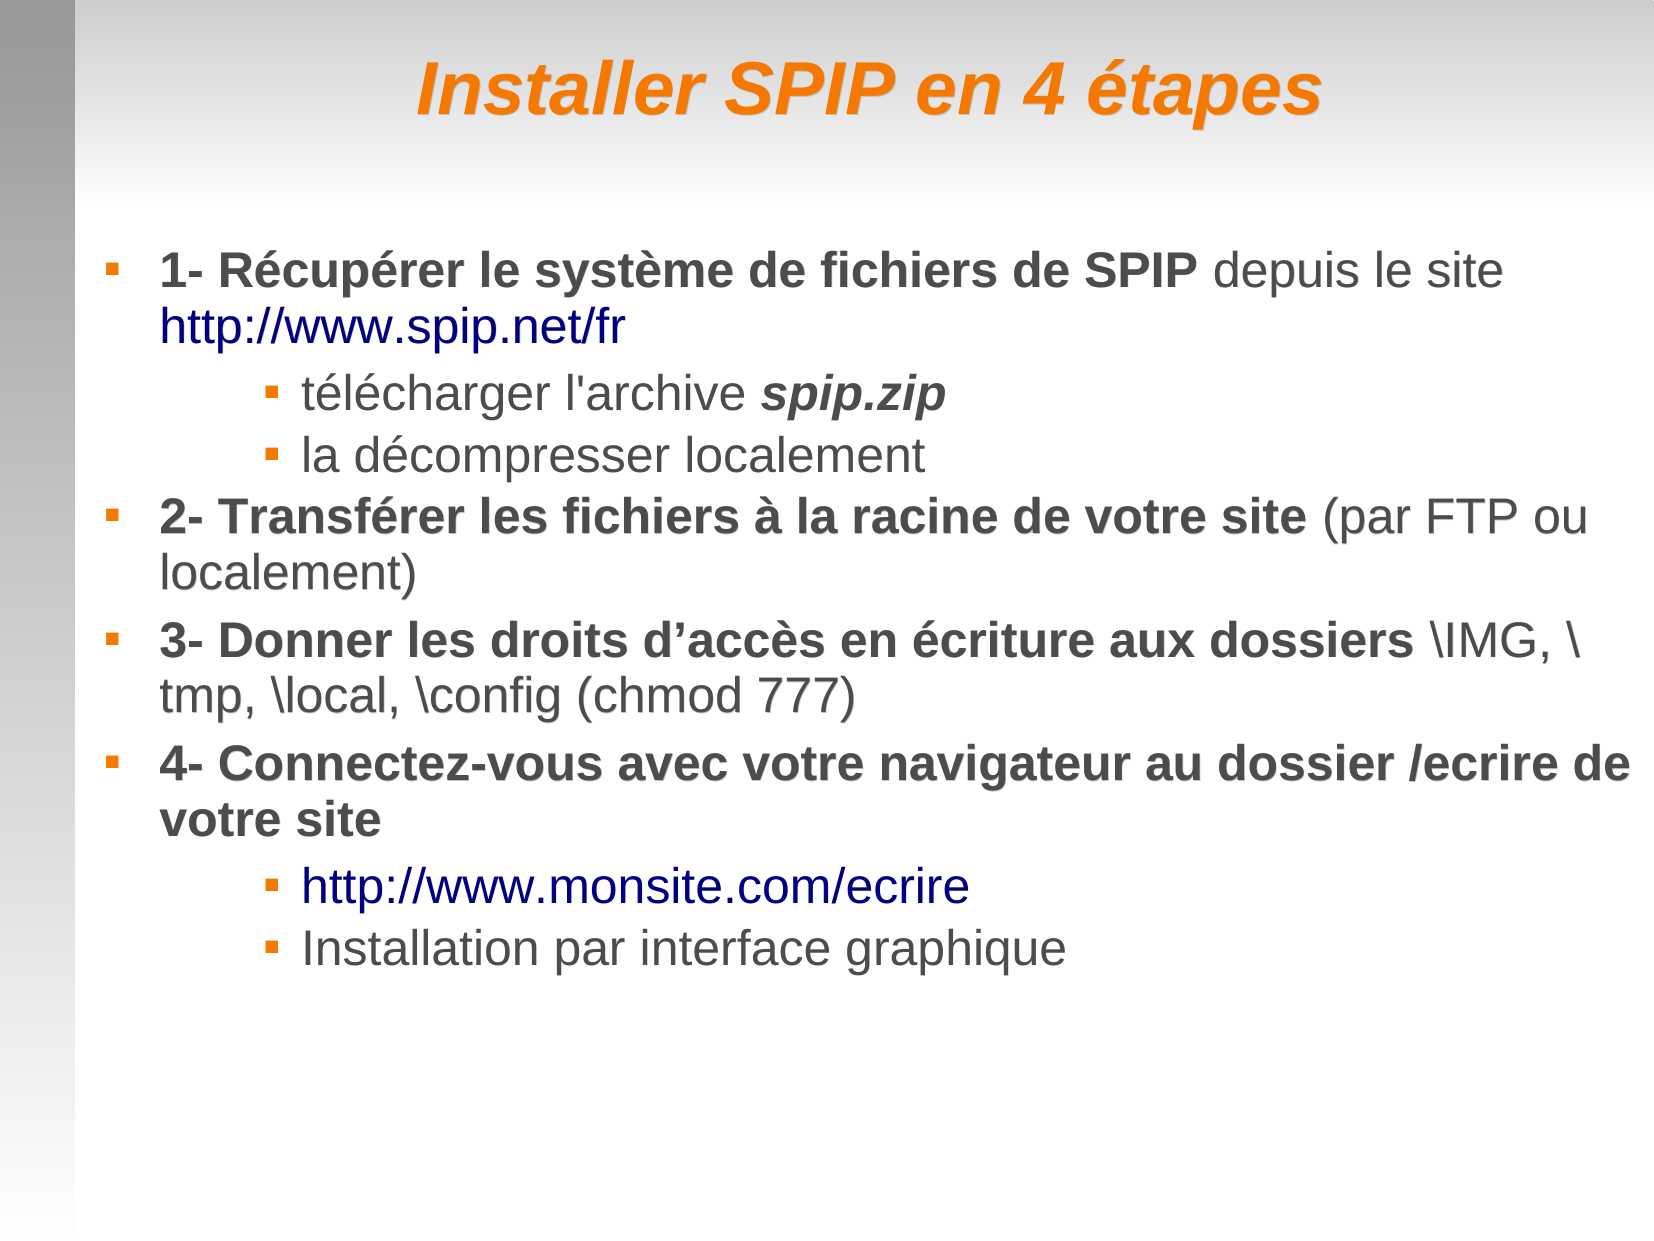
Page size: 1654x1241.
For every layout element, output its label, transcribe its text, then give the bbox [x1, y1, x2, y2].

list 1- Récupérer le système de fichiers de SPIP depuis le site http://www.spip.net/fr télécharger l'archive spip.zip la décompresser localement 2- Transférer les fichiers à la racine de votre site (par FTP ou localement) 3- Donner les droits d’accès en écriture aux dossiers \IMG, \tmp, \local, \config (chmod 777) 4- Connectez-vous avec votre navigateur au dossier /ecrire de votre site http://www.monsite.com/ecrire Installation par interface graphique [88, 242, 1654, 1065]
title Installer SPIP en 4 étapes [88, 0, 1654, 178]
